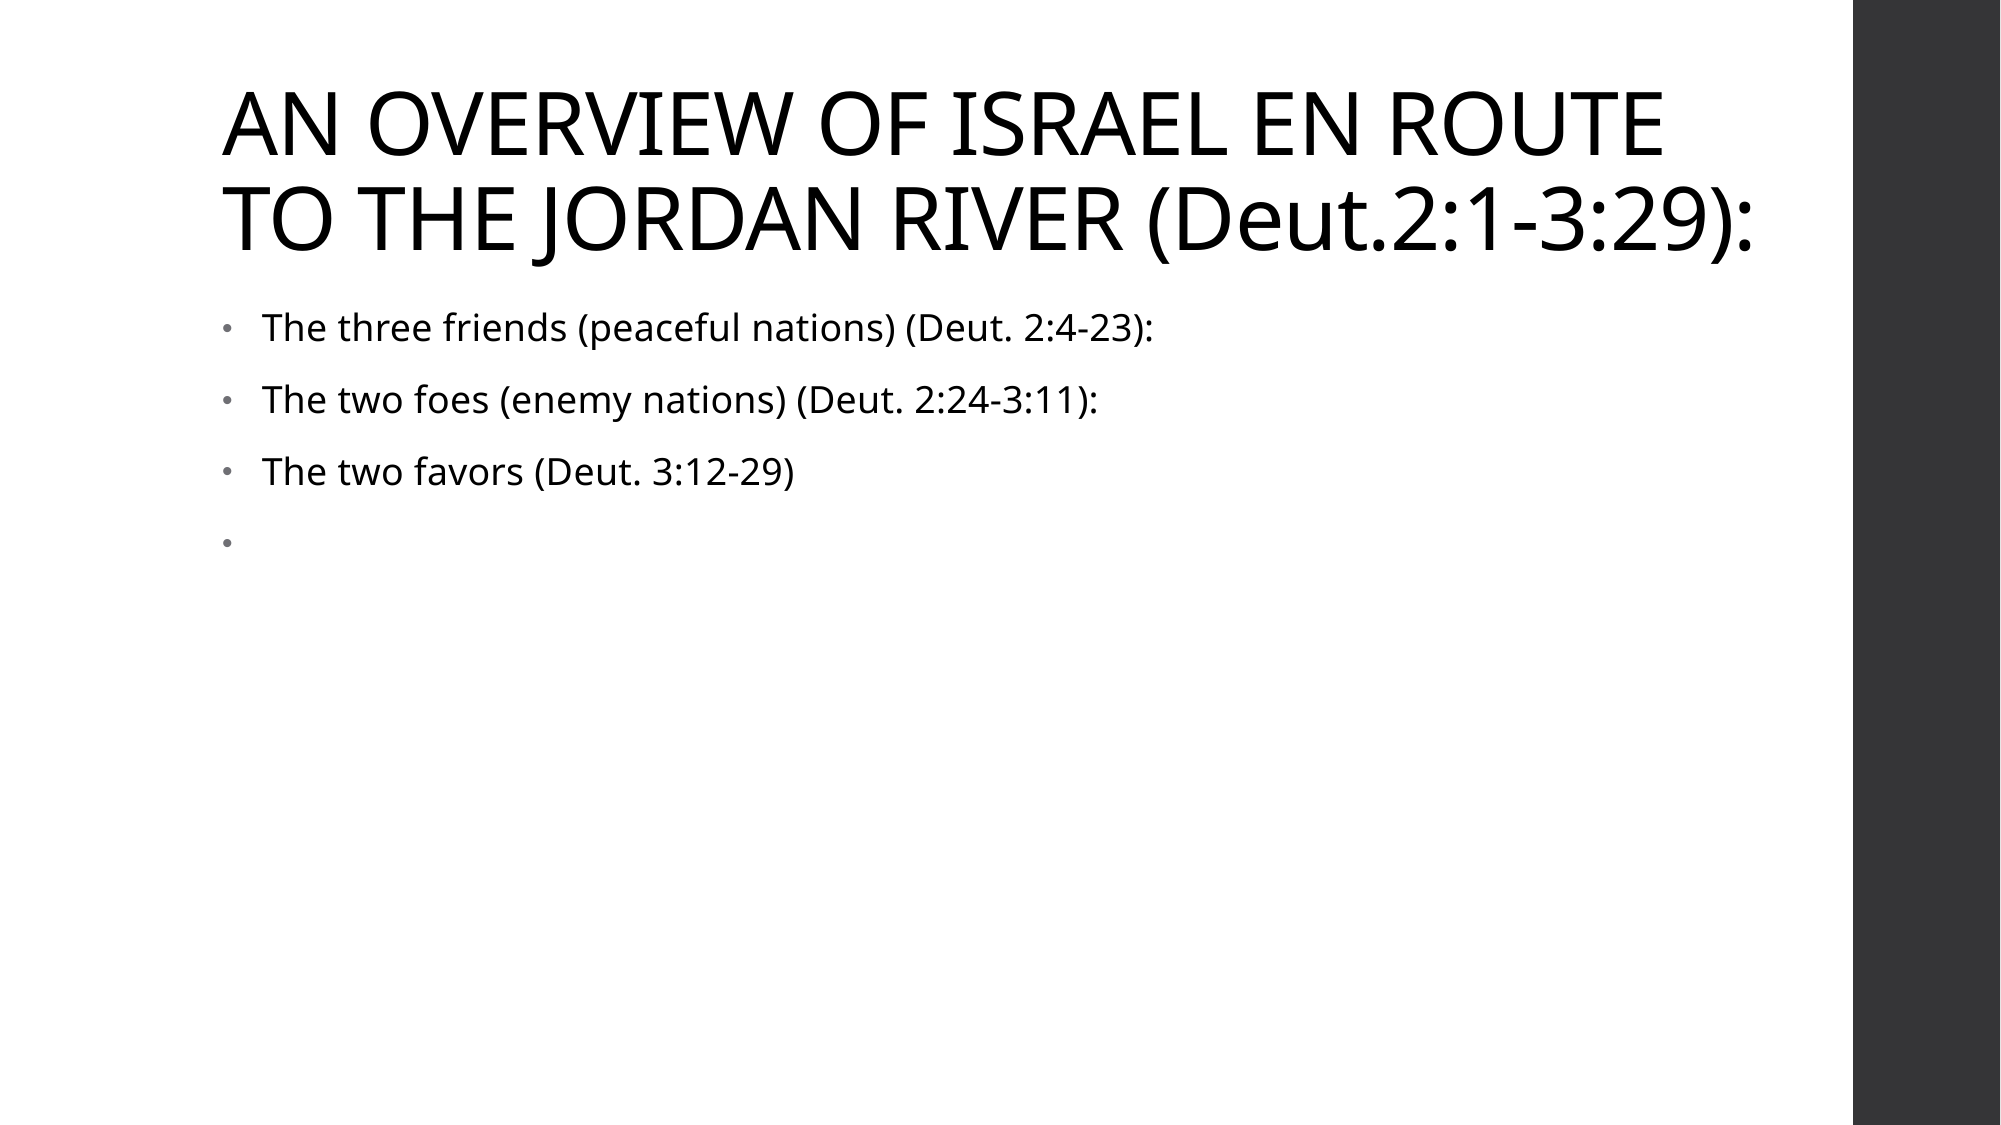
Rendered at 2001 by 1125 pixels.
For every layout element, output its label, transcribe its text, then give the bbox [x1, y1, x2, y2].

title AN OVERVIEW OF ISRAEL EN ROUTE TO THE JORDAN RIVER (Deut.2:1-3:29): [206, 60, 1797, 278]
list The three friends (peaceful nations) (Deut. 2:4-23): The two foes (enemy nations) (Deut. 2:24-3:11): The two favors (Deut. 3:12-29) [206, 299, 1617, 1014]
